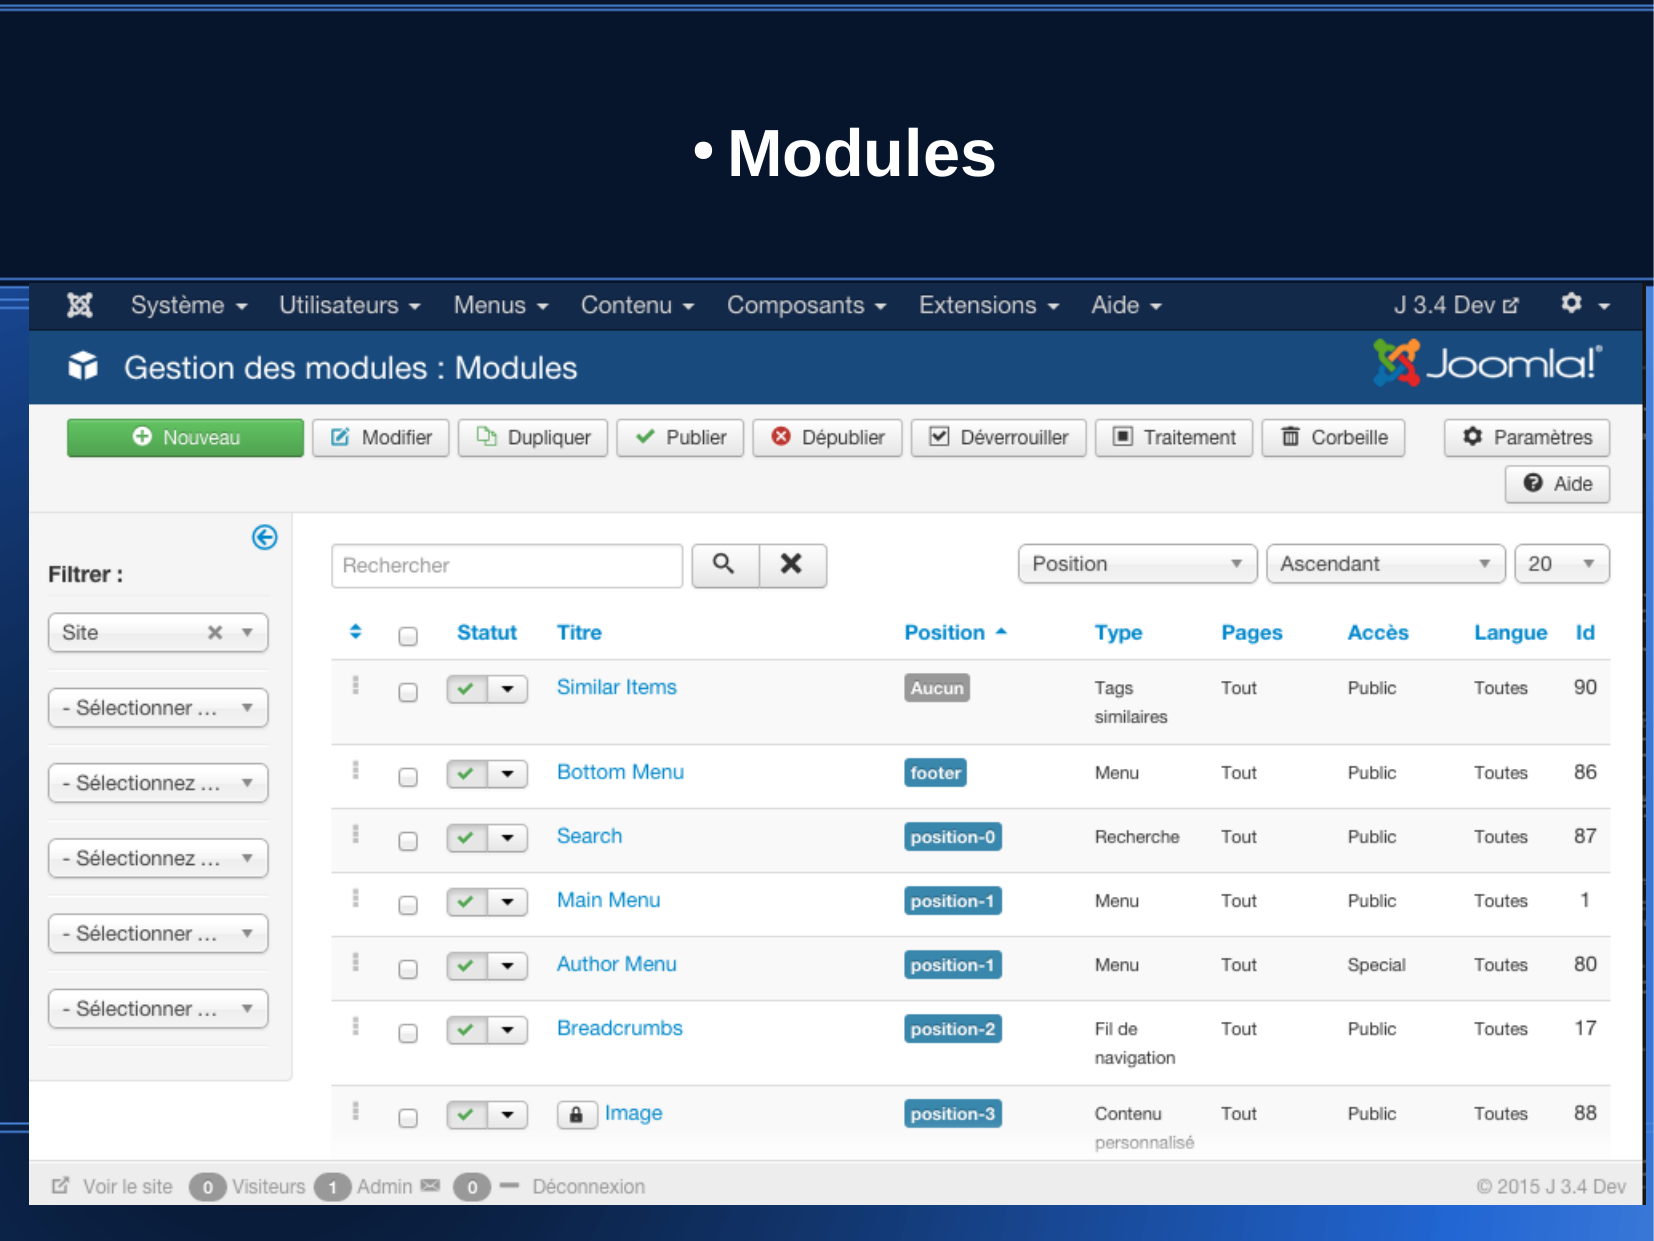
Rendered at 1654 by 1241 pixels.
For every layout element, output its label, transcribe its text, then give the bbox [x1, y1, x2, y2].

picture [0, 0, 1654, 1241]
title Modules [82, 49, 1571, 257]
